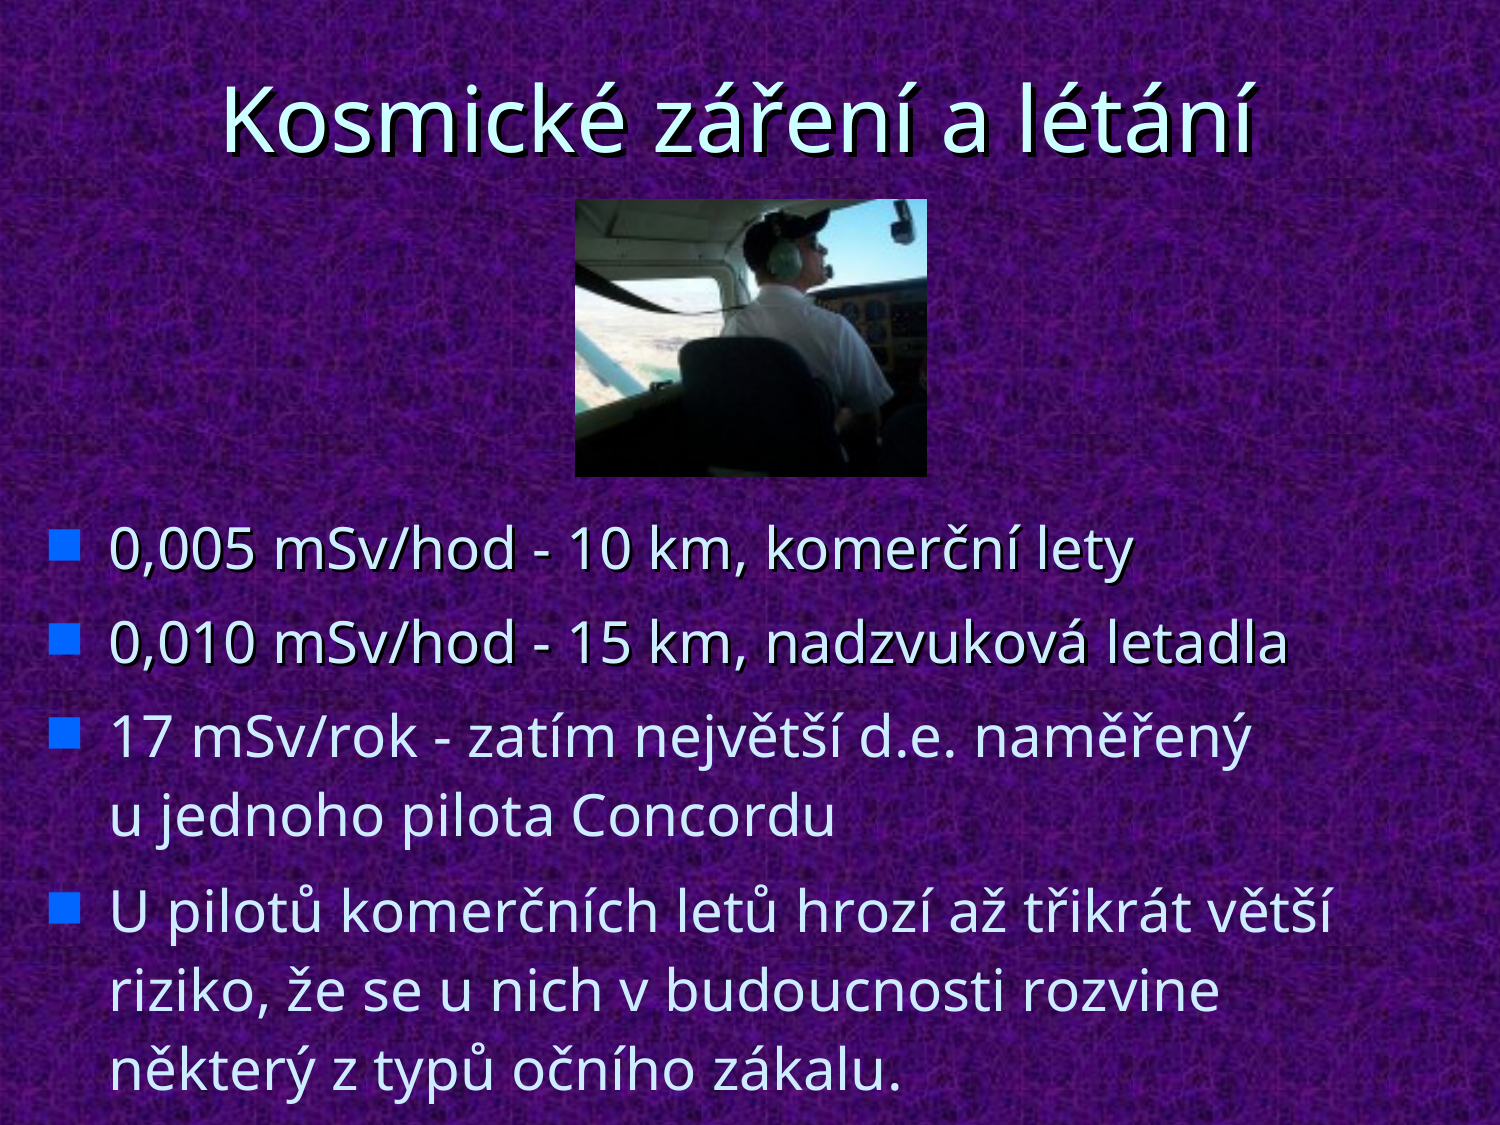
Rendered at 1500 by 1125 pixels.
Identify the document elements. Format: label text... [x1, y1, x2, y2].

title Kosmické záření a létání [99, 49, 1375, 188]
text_box U pilotů komerčních letů hrozí až třikrát větší riziko, že se u nich v budoucnosti rozvine některý z typů očního zákalu. [37, 875, 1450, 1050]
text_box 17 mSv/rok - zatím největší d.e. naměřený u jednoho pilota Concordu [37, 687, 1450, 875]
picture [0, 0, 1500, 1125]
list 0,005 mSv/hod - 10 km, komerční lety 0,010 mSv/hod - 15 km, nadzvuková letadla [37, 499, 1450, 687]
